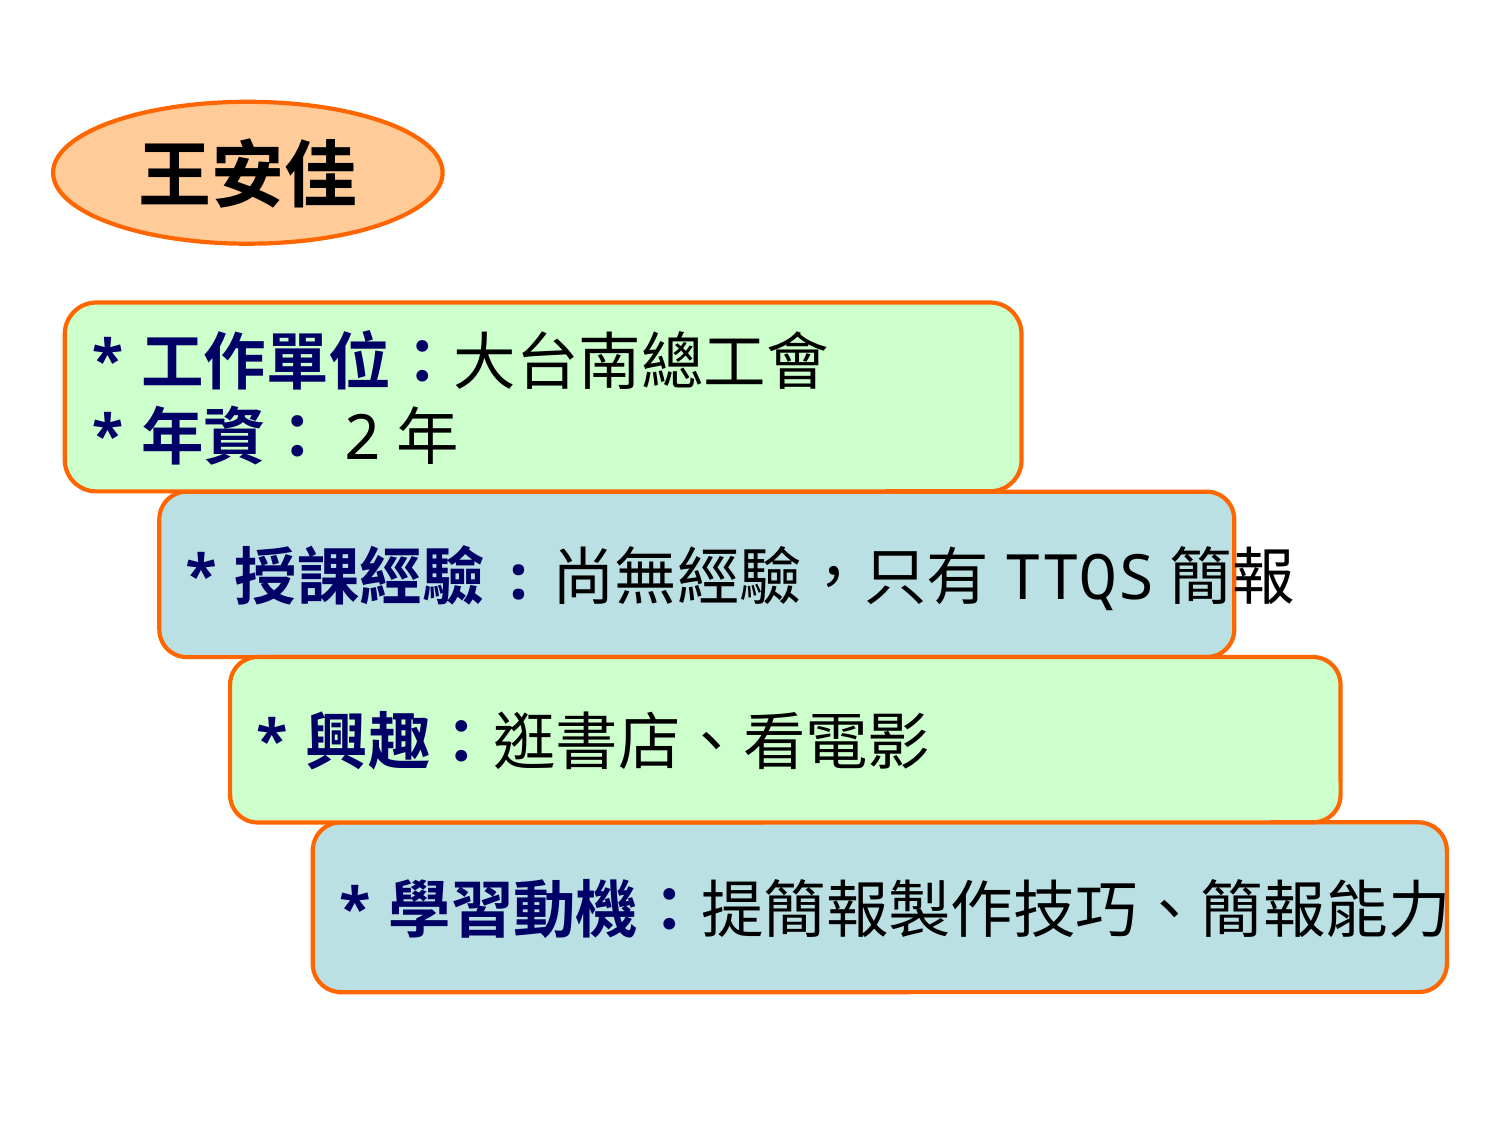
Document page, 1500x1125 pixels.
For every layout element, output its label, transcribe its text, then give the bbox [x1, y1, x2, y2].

text_box *授課經驗:尚無經驗，只有TTQS簡報 [159, 491, 1235, 658]
text_box 王安佳 [53, 101, 443, 244]
text_box *興趣：逛書店、看電影 [230, 657, 1341, 823]
text_box *學習動機：提簡報製作技巧、簡報能力 [312, 822, 1447, 993]
text_box *工作單位：大台南總工會 *年資：2年 [64, 302, 1022, 492]
